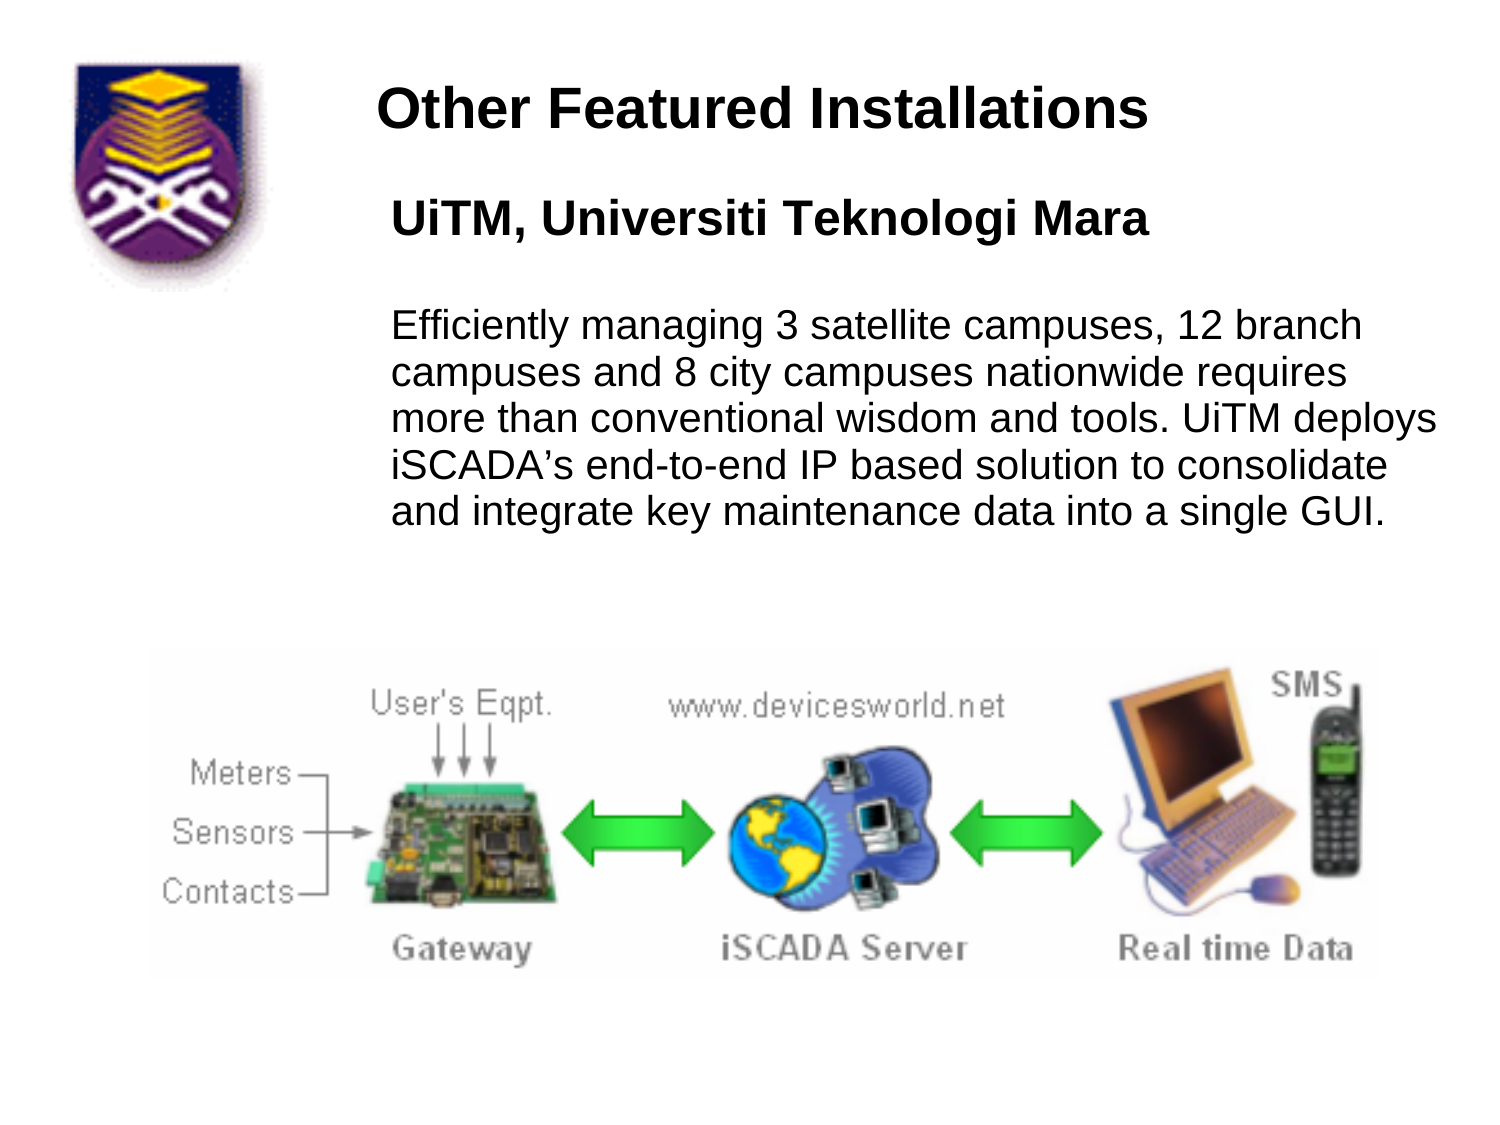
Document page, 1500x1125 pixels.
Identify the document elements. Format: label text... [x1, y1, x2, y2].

text_box UiTM, Universiti Teknologi Mara Efficiently managing 3 satellite campuses, 12 branch campuses and 8 city campuses nationwide requires more than conventional wisdom and tools. UiTM deploys iSCADA’s end-to-end IP based solution to consolidate and integrate key maintenance data into a single GUI. [376, 182, 1469, 970]
picture [131, 638, 1412, 1010]
picture [67, 55, 280, 292]
text_box Other Featured Installations [361, 68, 1198, 149]
